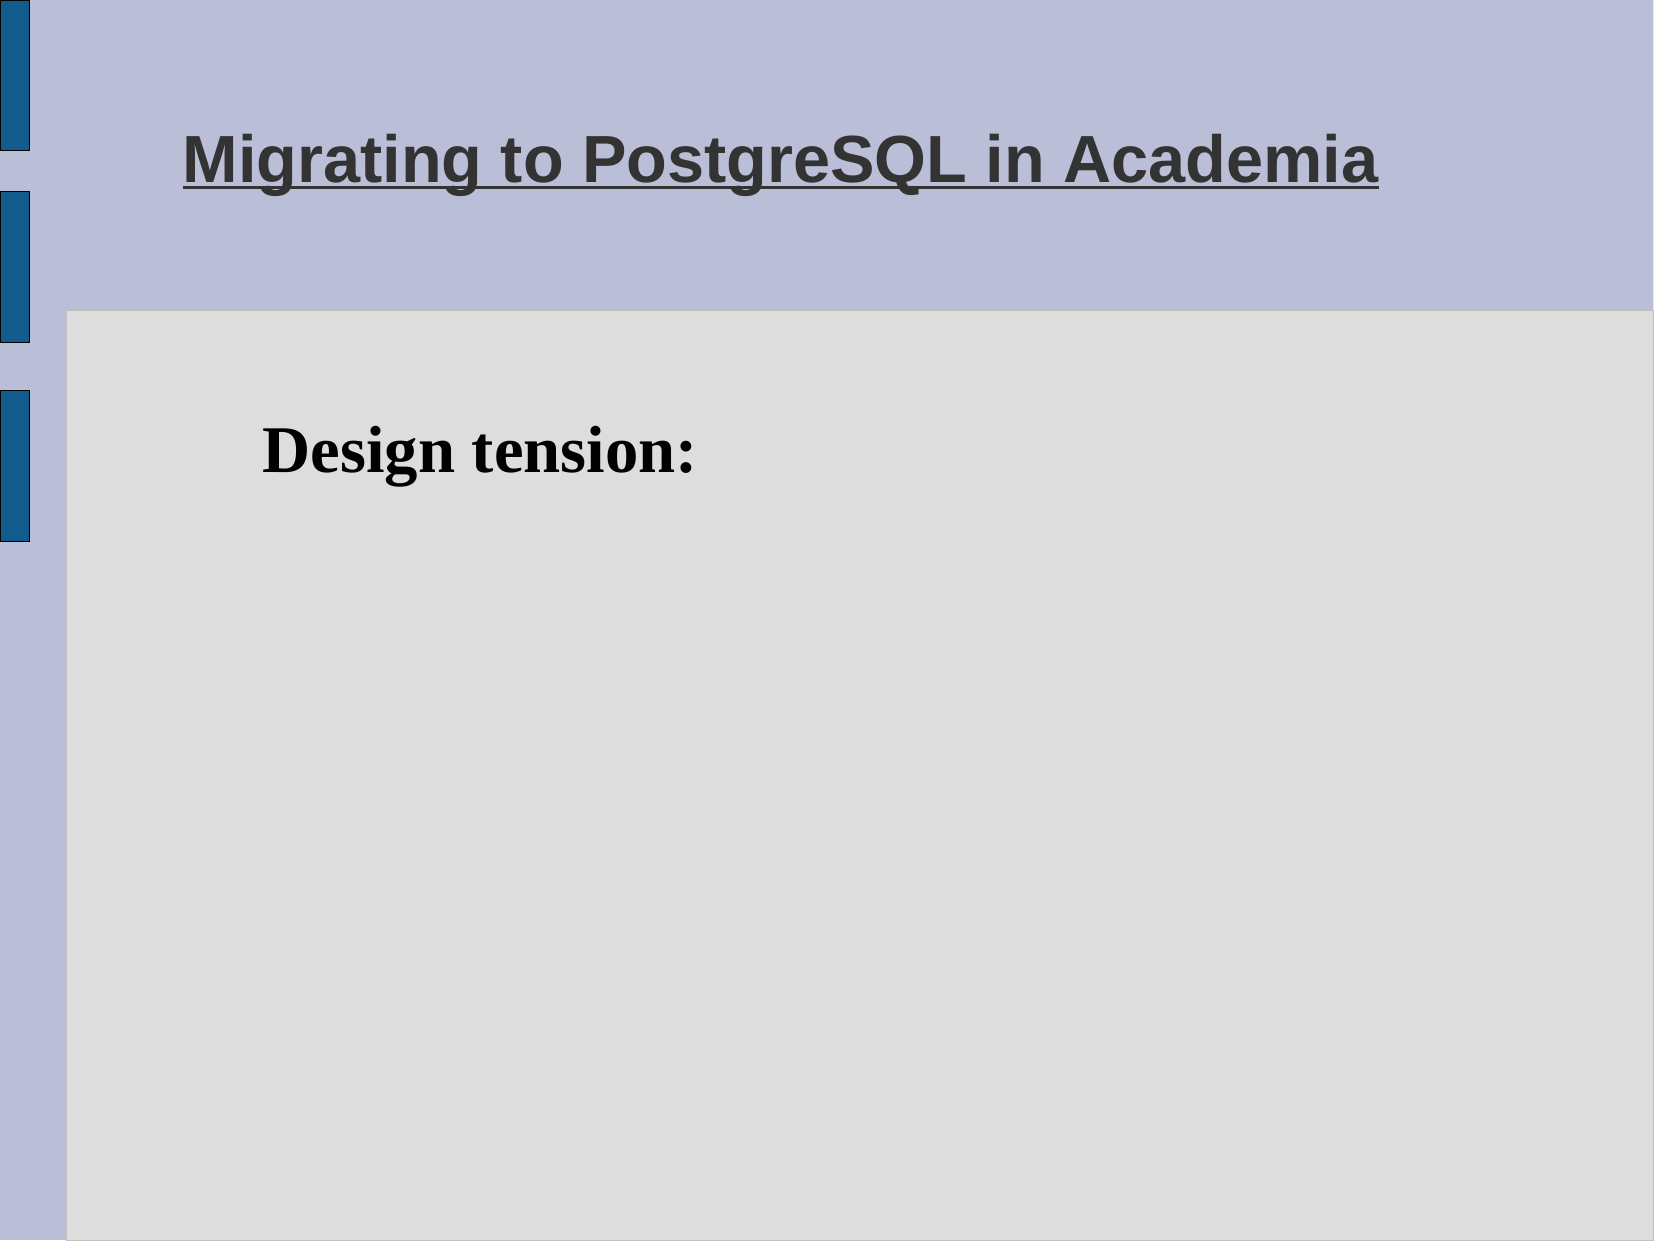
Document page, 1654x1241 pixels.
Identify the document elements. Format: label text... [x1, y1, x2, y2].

text_box Design tension: [262, 412, 1313, 487]
title Migrating to PostgreSQL in Academia [75, 55, 1488, 263]
